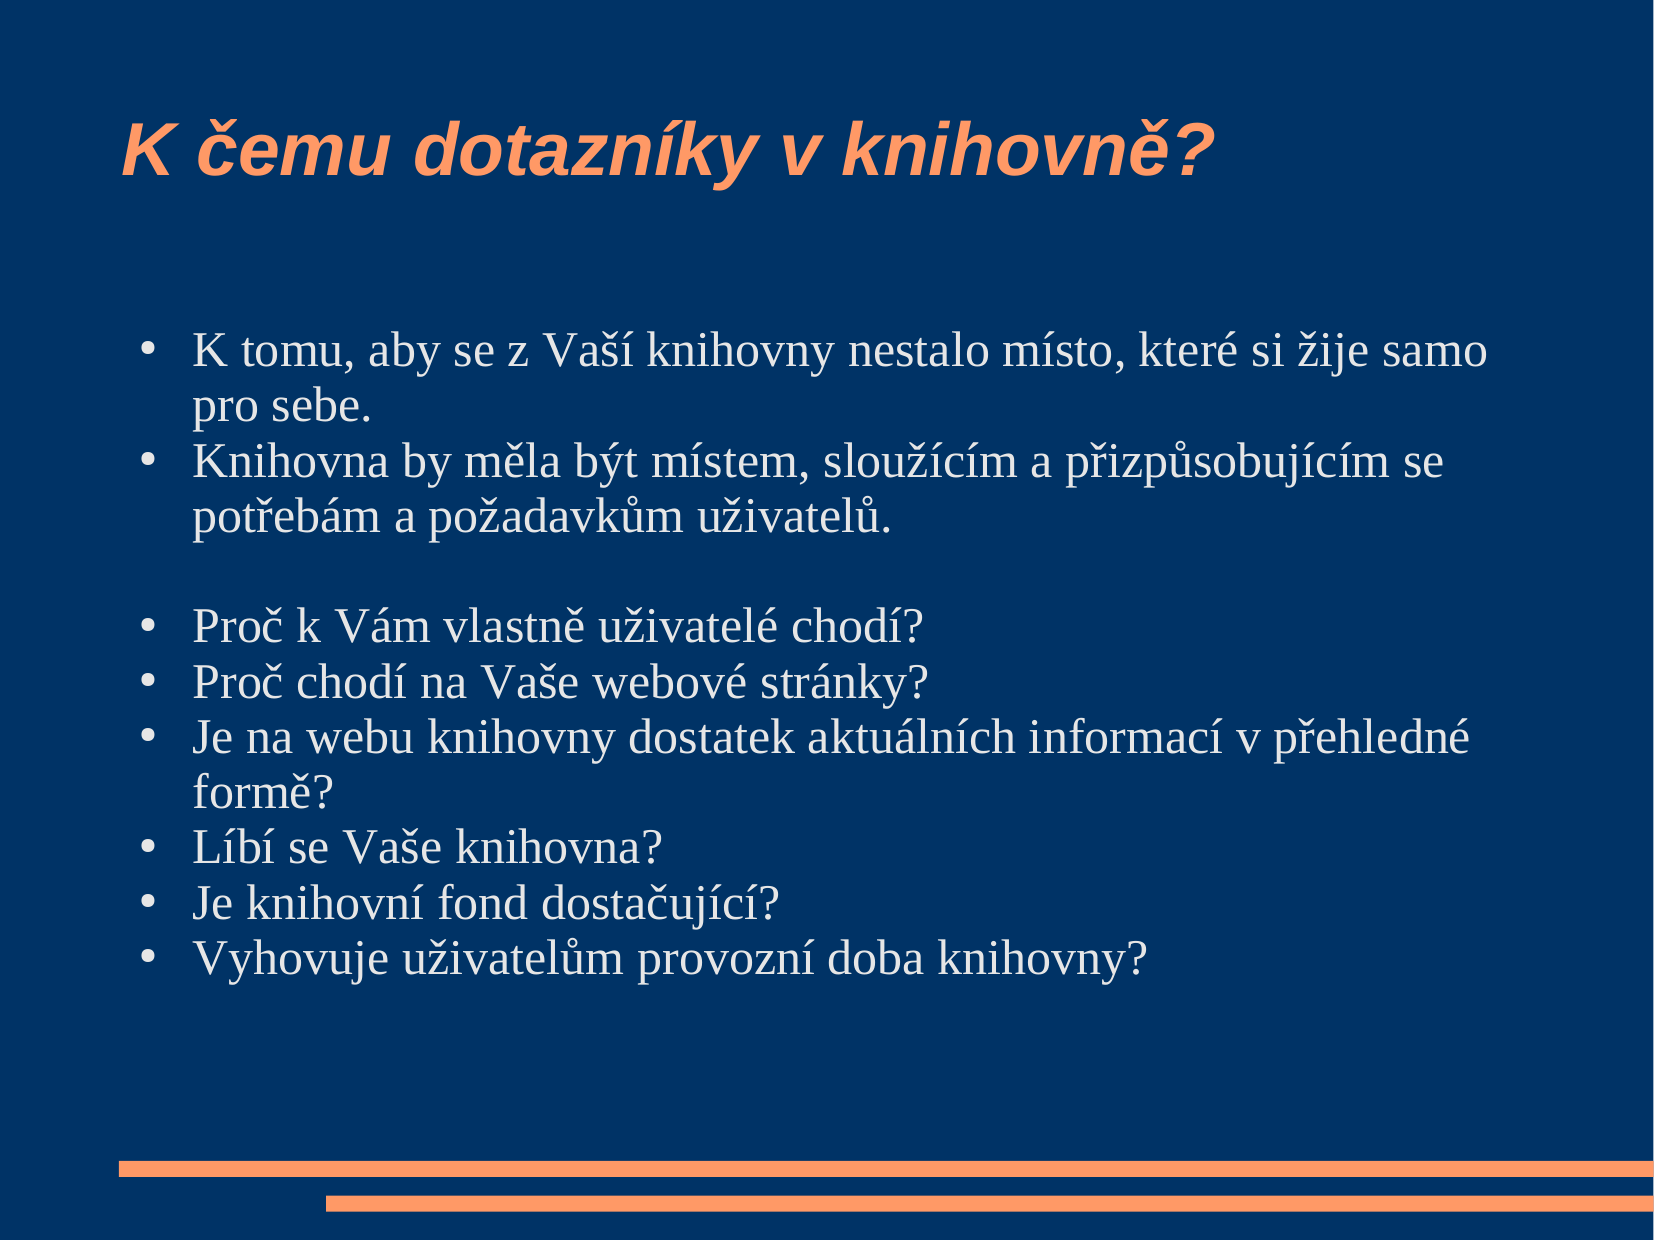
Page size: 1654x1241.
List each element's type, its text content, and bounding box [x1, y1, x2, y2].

title K čemu dotazníky v knihovně? [121, 46, 1534, 254]
list K tomu, aby se z Vaší knihovny nestalo místo, které si žije samo pro sebe. Knihovna by měla být místem, sloužícím a přizpůsobujícím se potřebám a požadavkům uživatelů. Proč k Vám vlastně uživatelé chodí? Proč chodí na Vaše webové stránky? Je na webu knihovny dostatek aktuálních informací v přehledné formě? Líbí se Vaše knihovna? Je knihovní fond dostačující? Vyhovuje uživatelům provozní doba knihovny? [121, 322, 1561, 1132]
